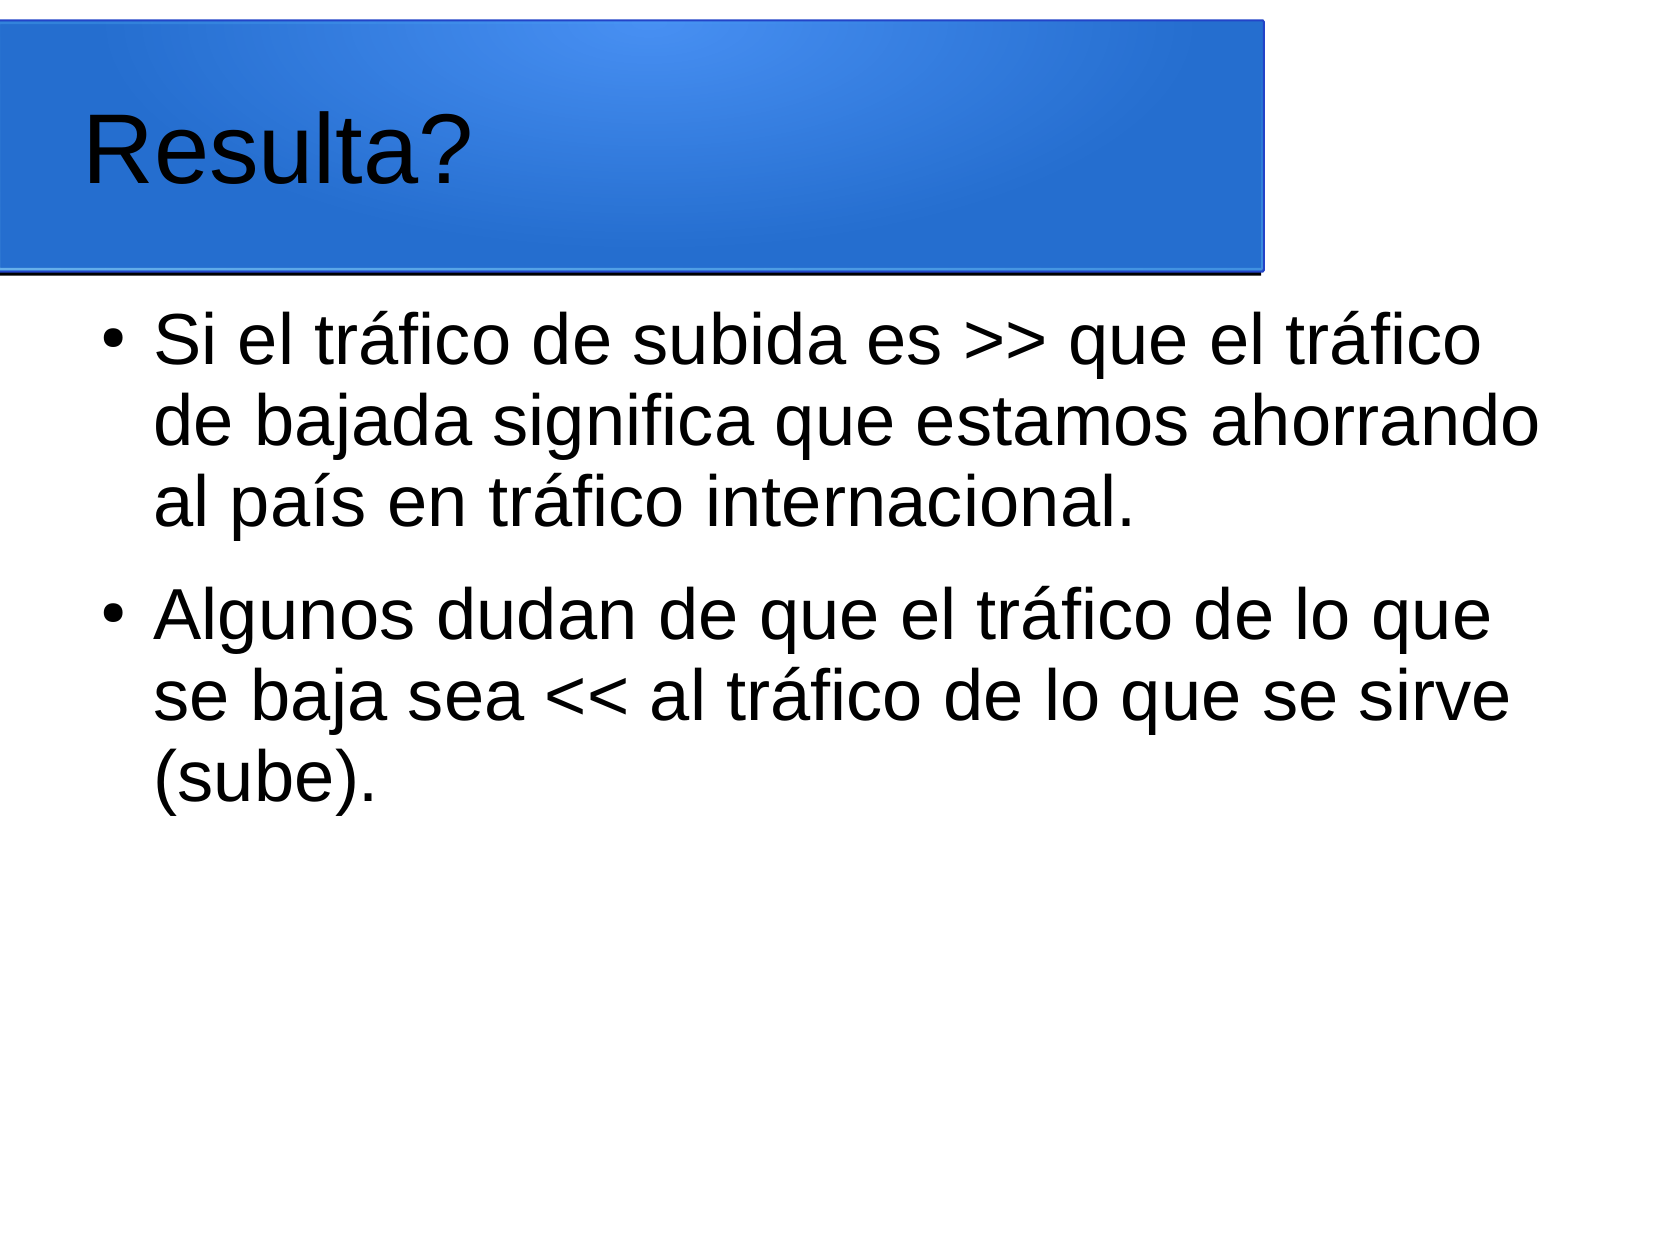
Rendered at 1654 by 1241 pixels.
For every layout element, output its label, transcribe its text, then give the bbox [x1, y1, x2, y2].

list Si el tráfico de subida es >> que el tráfico de bajada significa que estamos ahorrando al país en tráfico internacional. Algunos dudan de que el tráfico de lo que se baja sea << al tráfico de lo que se sirve (sube). [82, 299, 1571, 1019]
title Resulta? [82, 47, 1235, 252]
